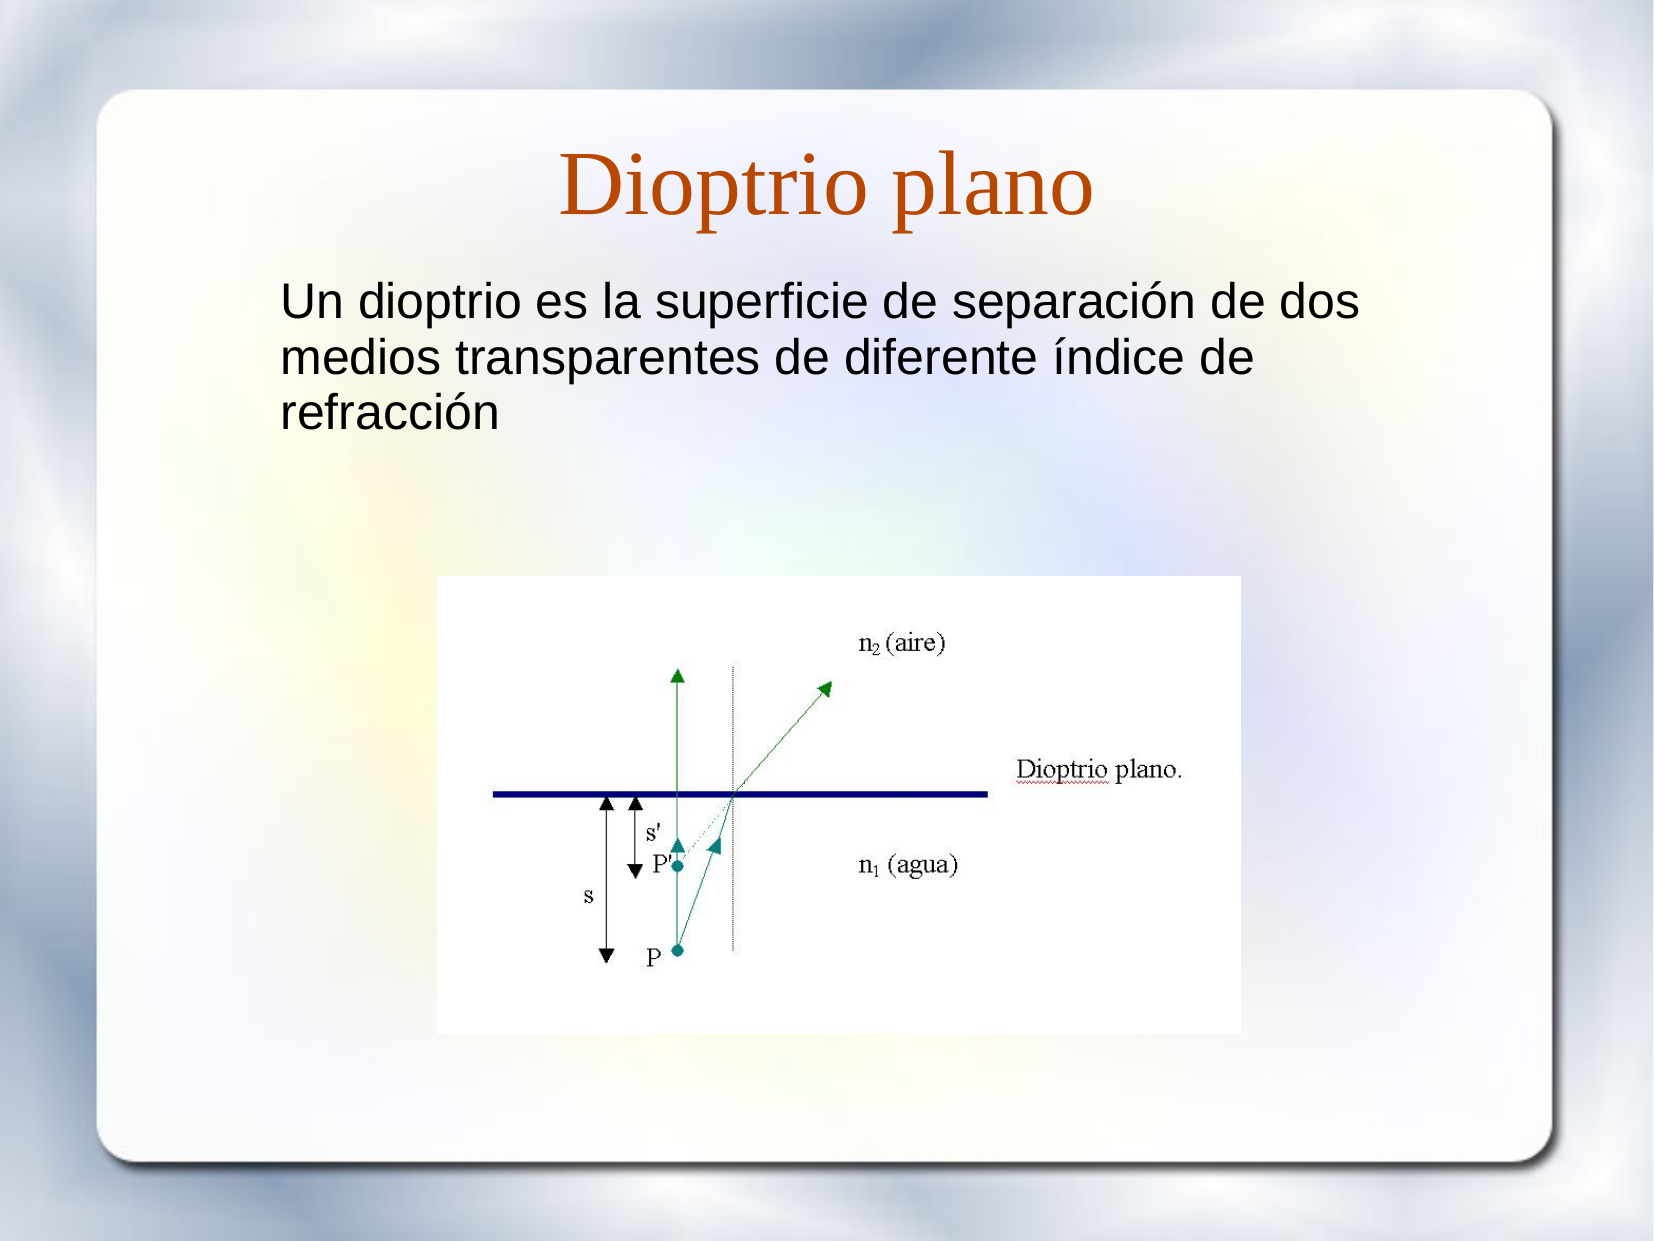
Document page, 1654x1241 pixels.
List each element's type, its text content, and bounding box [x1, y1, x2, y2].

picture [0, 0, 1654, 1241]
text_box Un dioptrio es la superficie de separación de dos medios transparentes de diferente índice de refracción [265, 265, 1418, 448]
title Dioptrio plano [121, 132, 1534, 235]
